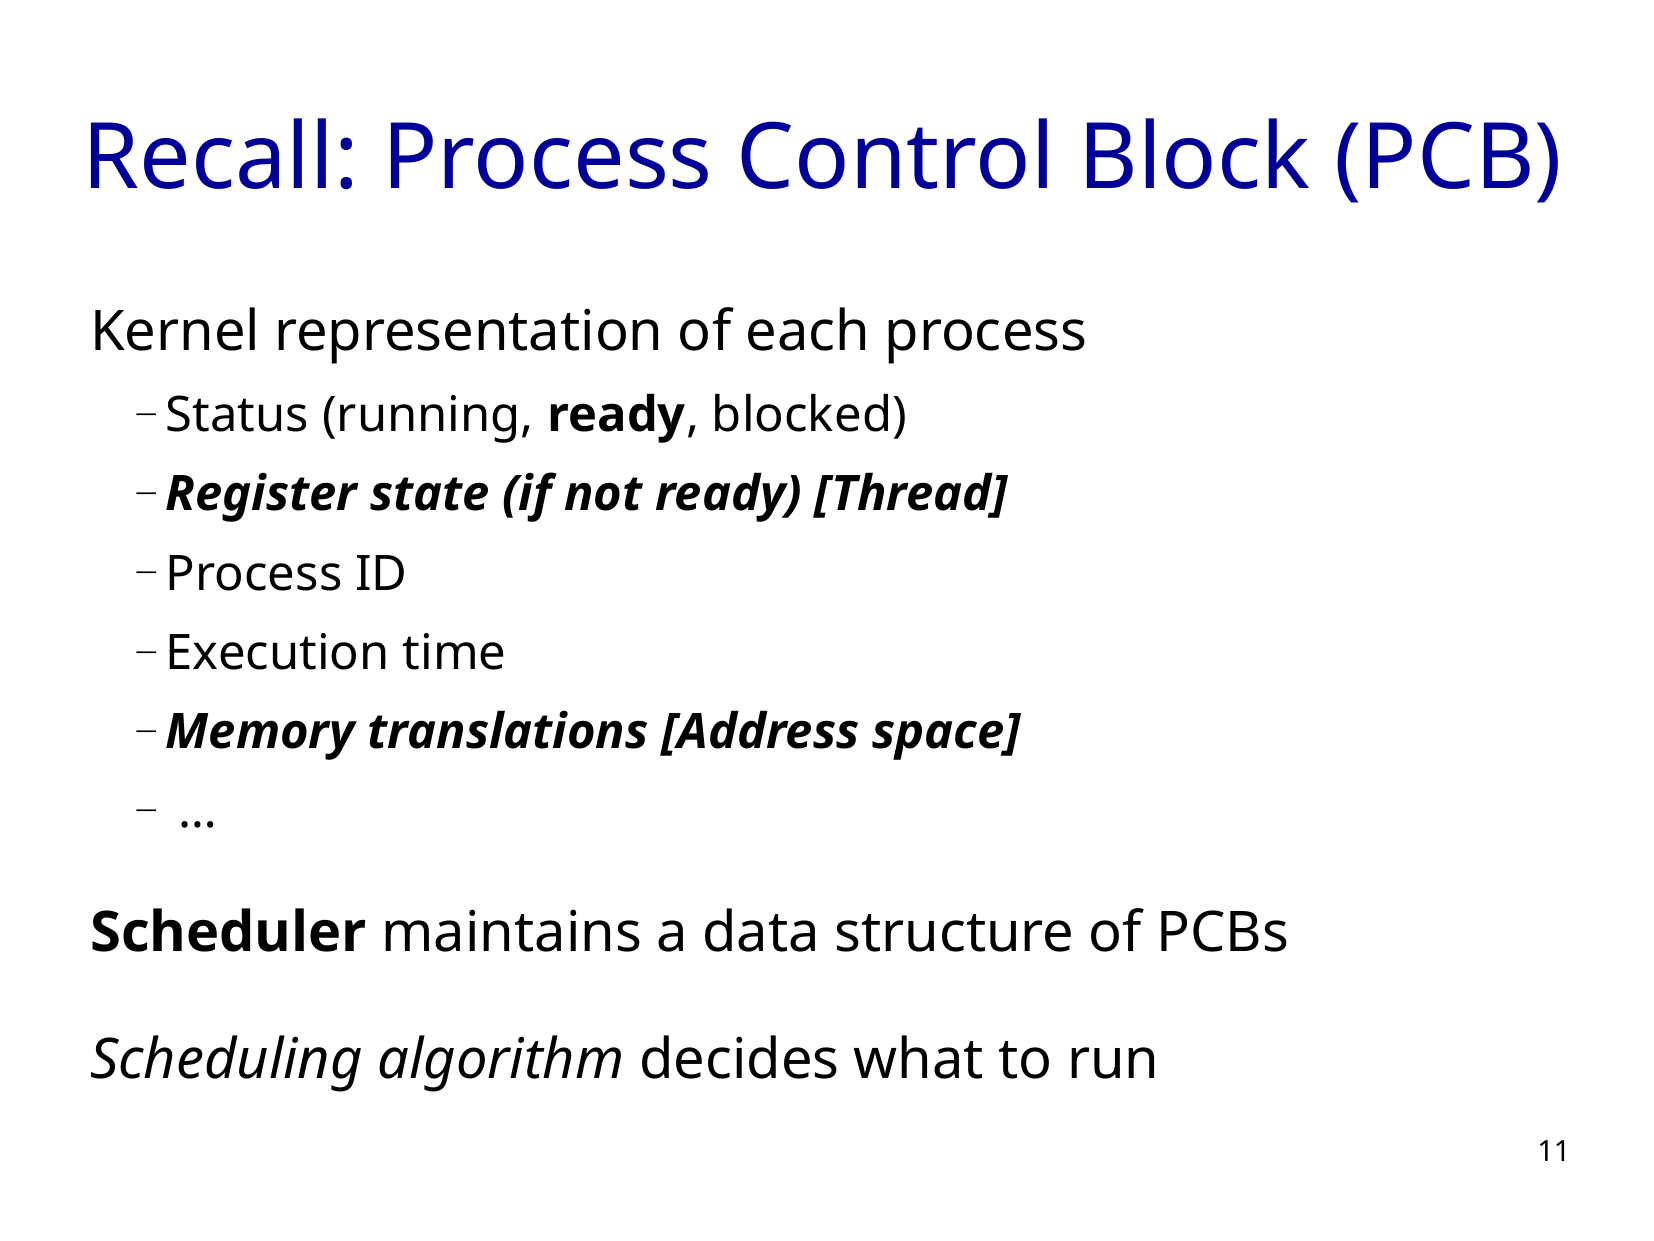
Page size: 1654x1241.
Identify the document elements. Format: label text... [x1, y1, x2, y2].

list Kernel representation of each process Status (running, ready, blocked) Register state (if not ready) [Thread] Process ID Execution time Memory translations [Address space] … Scheduler maintains a data structure of PCBs Scheduling algorithm decides what to run [60, 290, 1571, 1096]
title Recall: Process Control Block (PCB) [82, 49, 1571, 257]
